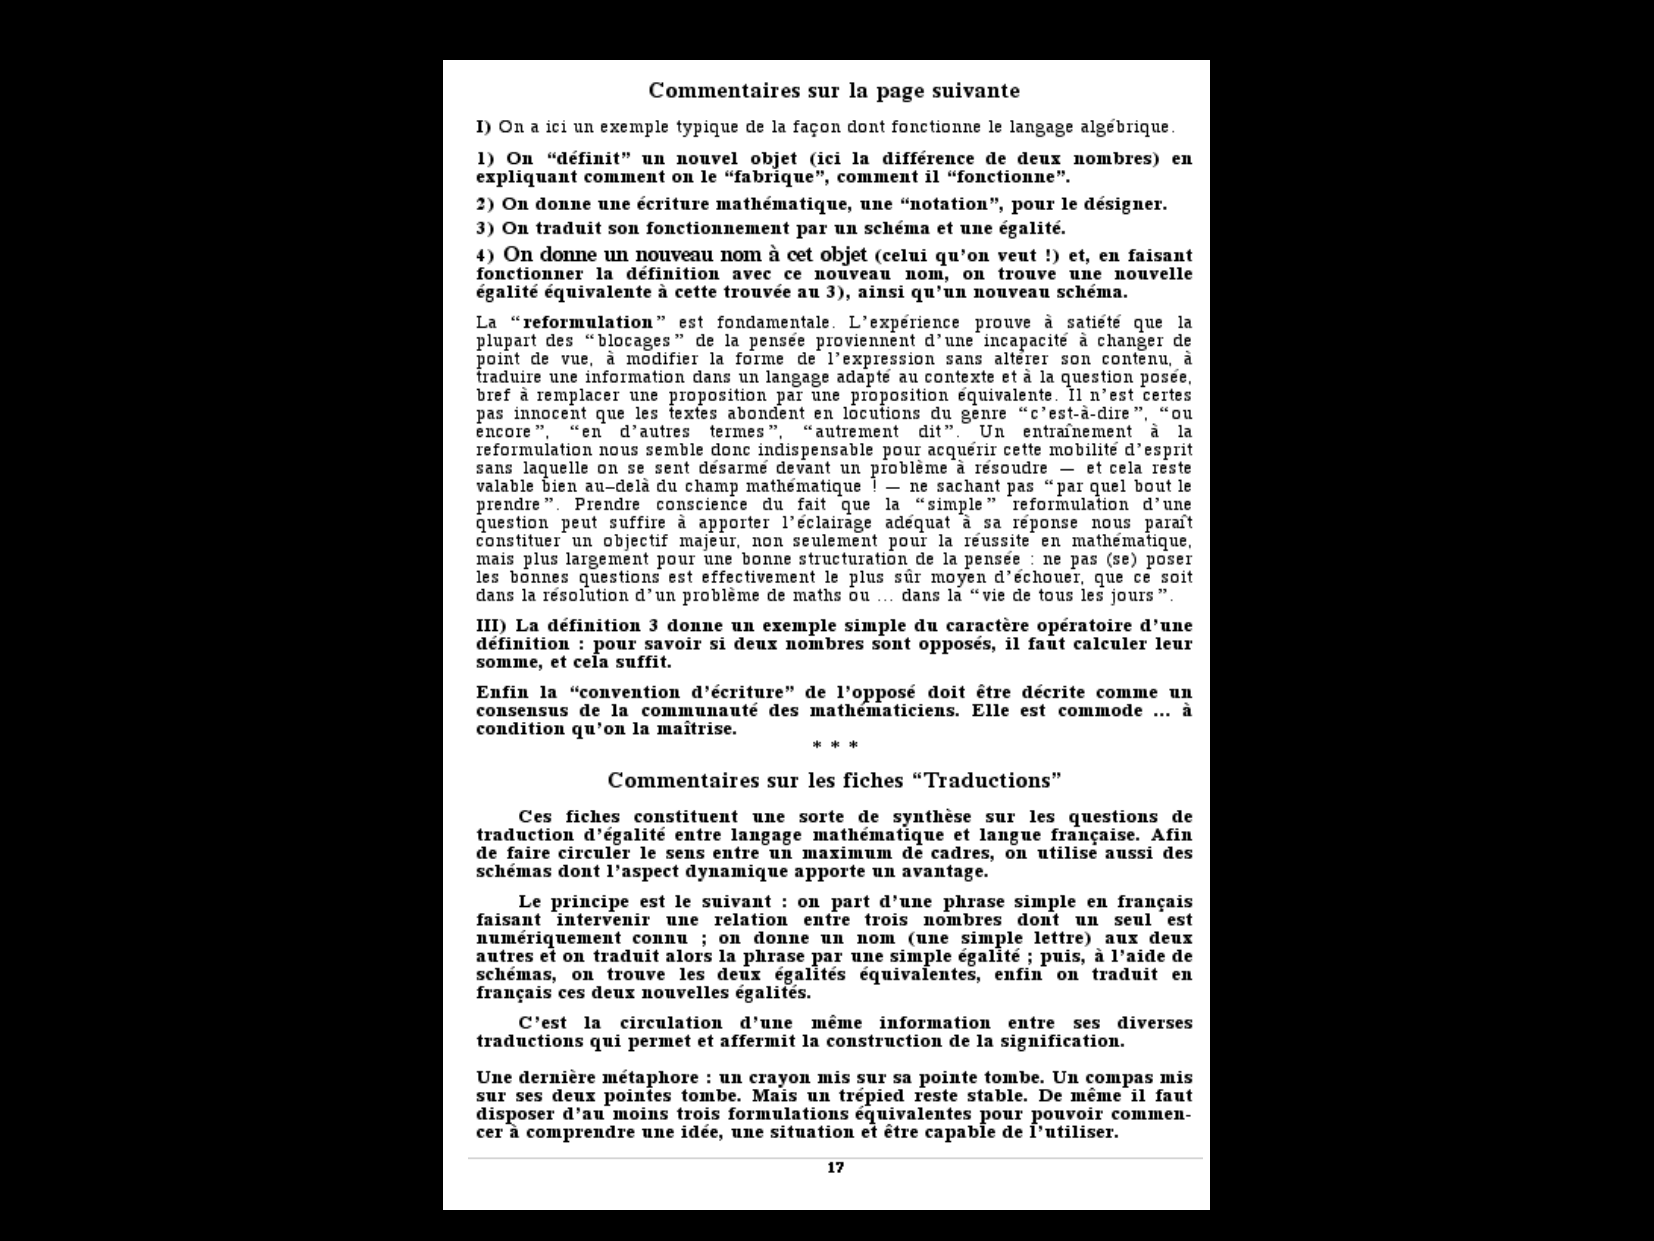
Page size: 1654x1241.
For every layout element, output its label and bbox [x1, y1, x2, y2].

picture [468, 72, 1203, 1182]
text_box [0, 0, 1654, 1241]
